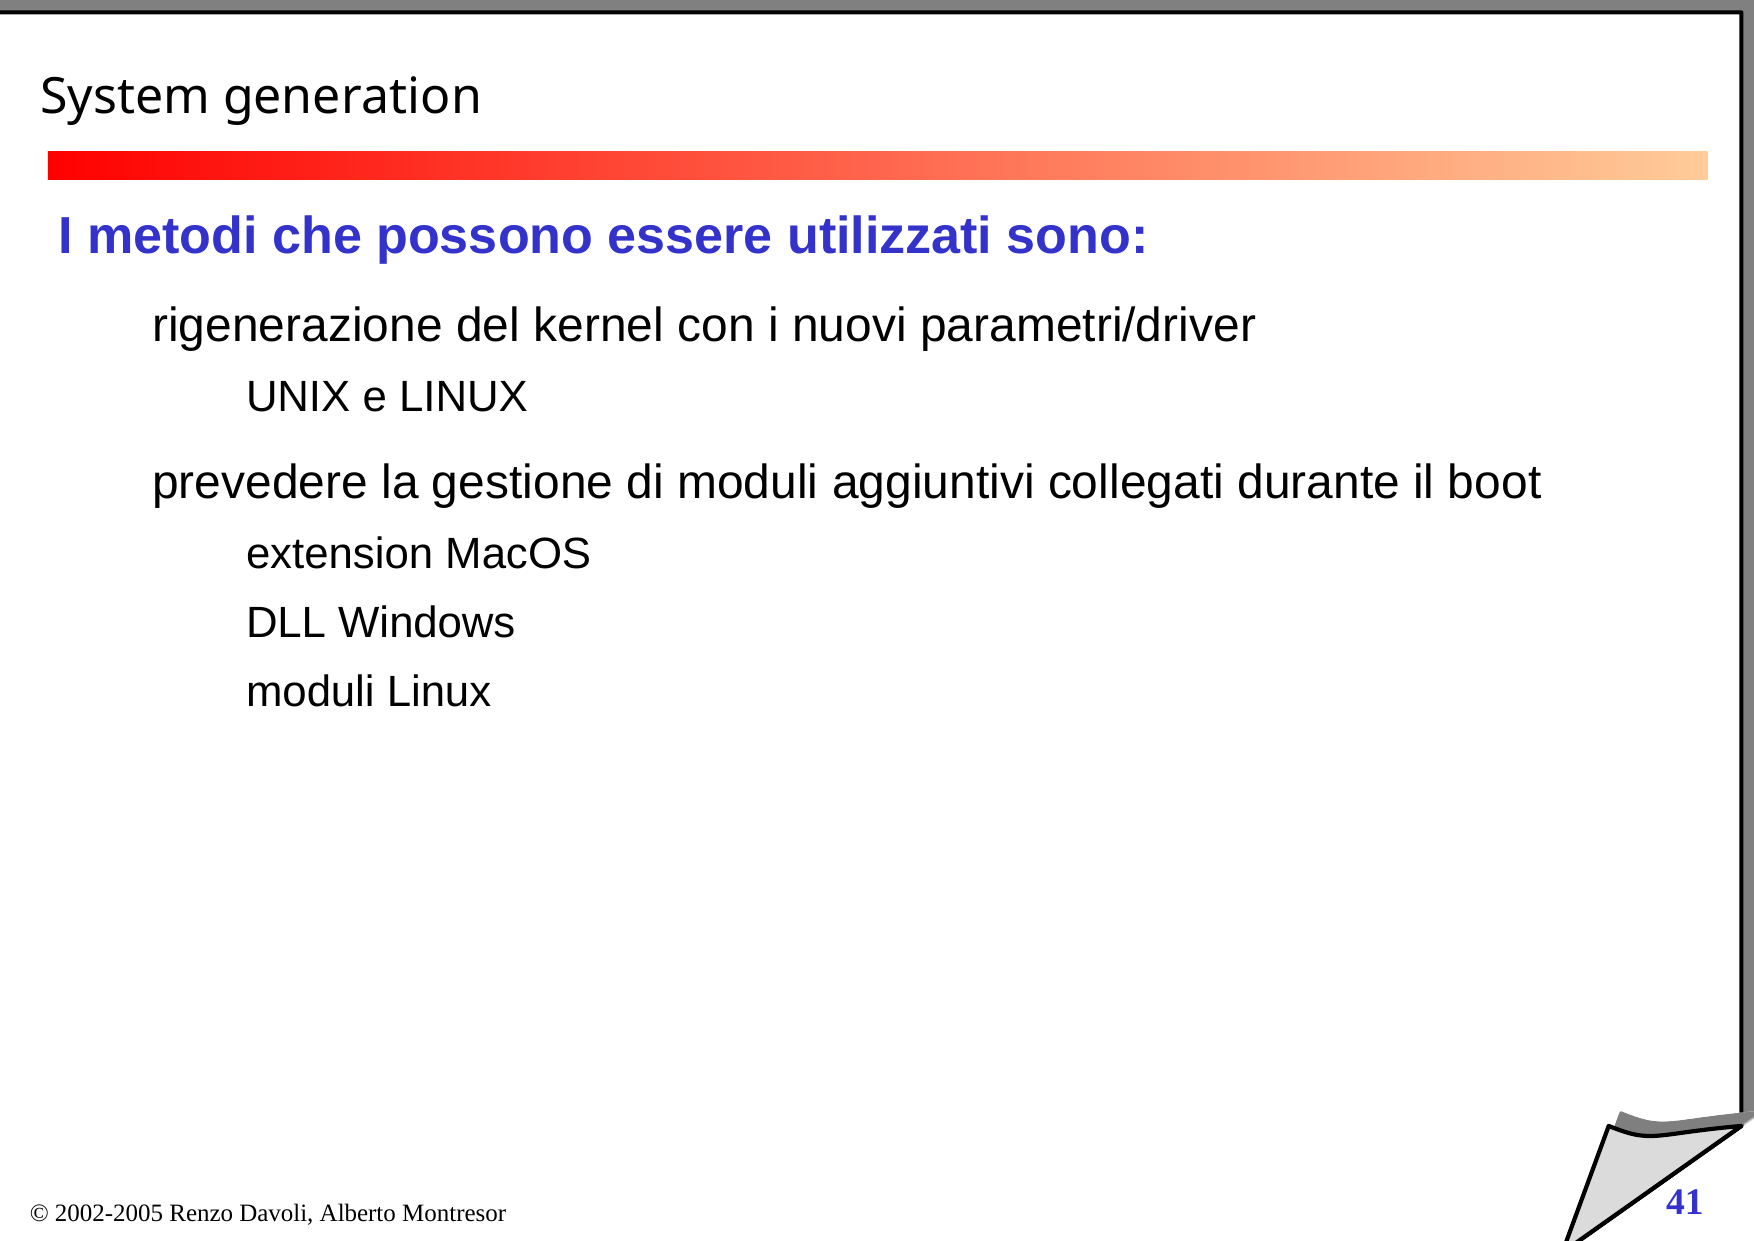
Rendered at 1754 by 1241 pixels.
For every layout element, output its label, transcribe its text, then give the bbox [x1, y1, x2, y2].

list I metodi che possono essere utilizzati sono: rigenerazione del kernel con i nuovi parametri/driver UNIX e LINUX prevedere la gestione di moduli aggiuntivi collegati durante il boot extension MacOS DLL Windows moduli Linux [58, 206, 1696, 815]
title System generation [40, 49, 1714, 144]
